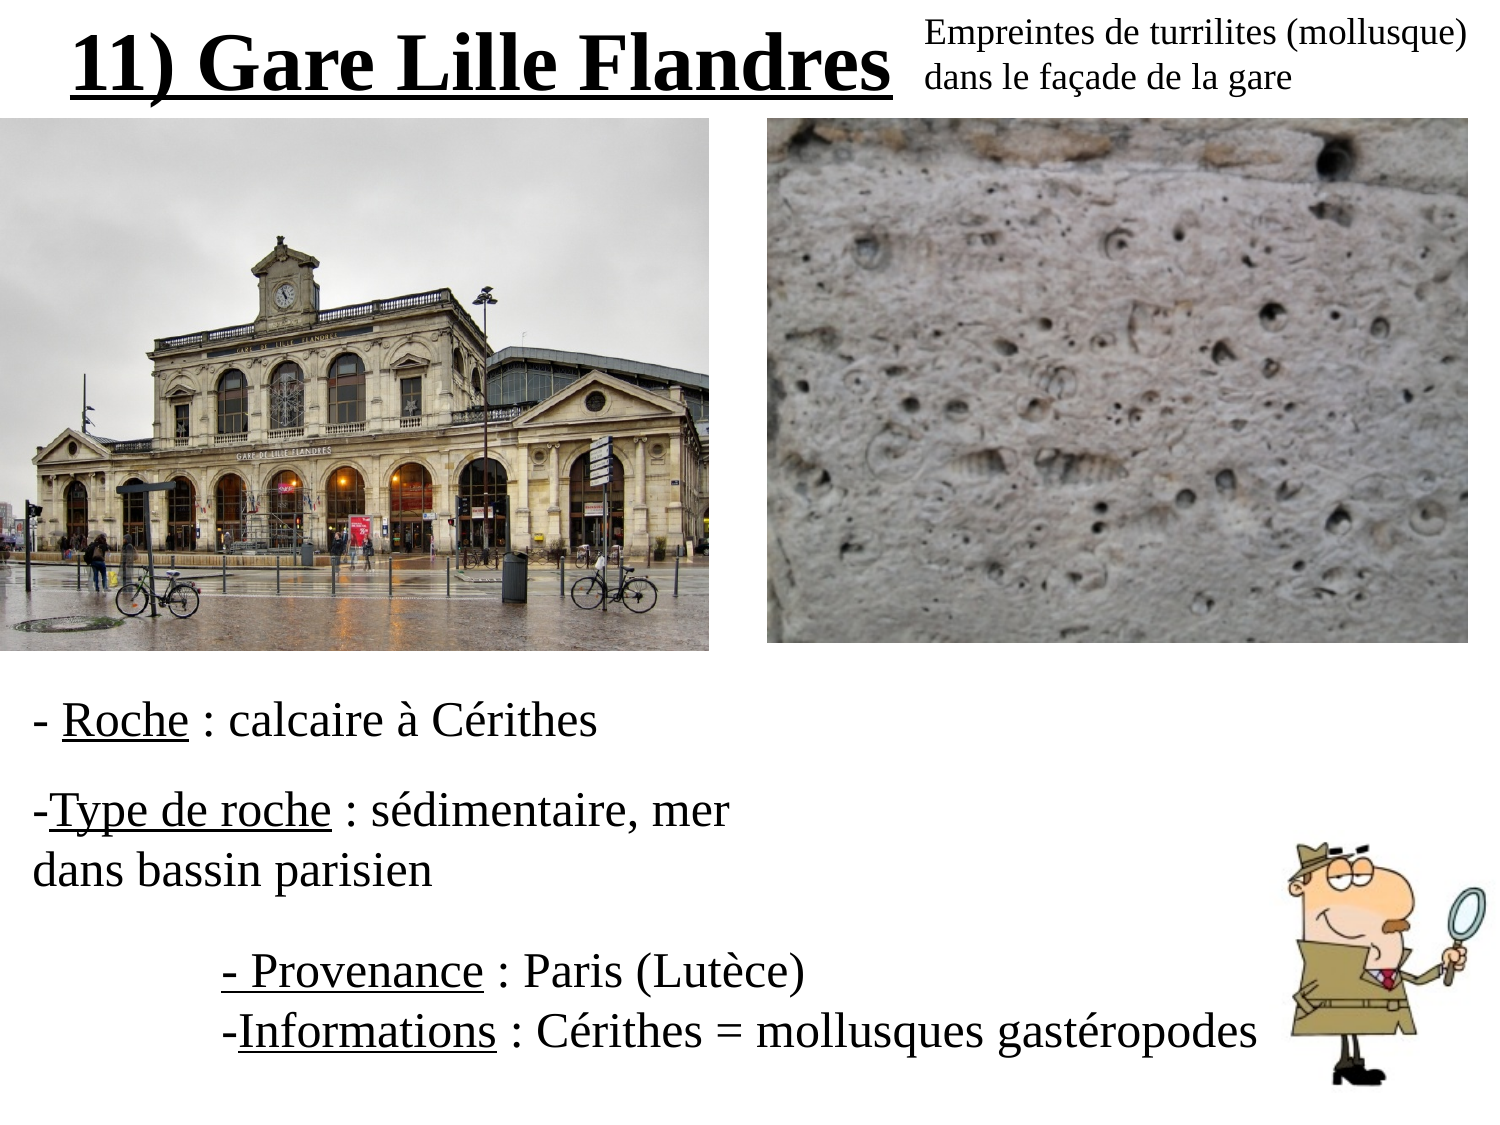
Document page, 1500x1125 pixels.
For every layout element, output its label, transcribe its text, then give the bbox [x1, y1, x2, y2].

title 11) Gare Lille Flandres [0, 0, 963, 188]
text_box Empreintes de turrilites (mollusque) dans le façade de la gare [909, 0, 1500, 105]
text_box - Provenance : Paris (Lutèce) -Informations : Cérithes = mollusques gastéropodes [206, 930, 1329, 1065]
picture [767, 118, 1468, 644]
list - Roche : calcaire à Cérithes -Type de roche : sédimentaire, mer dans bassin parisien [17, 679, 827, 892]
picture [0, 118, 709, 651]
picture [1269, 830, 1497, 1093]
